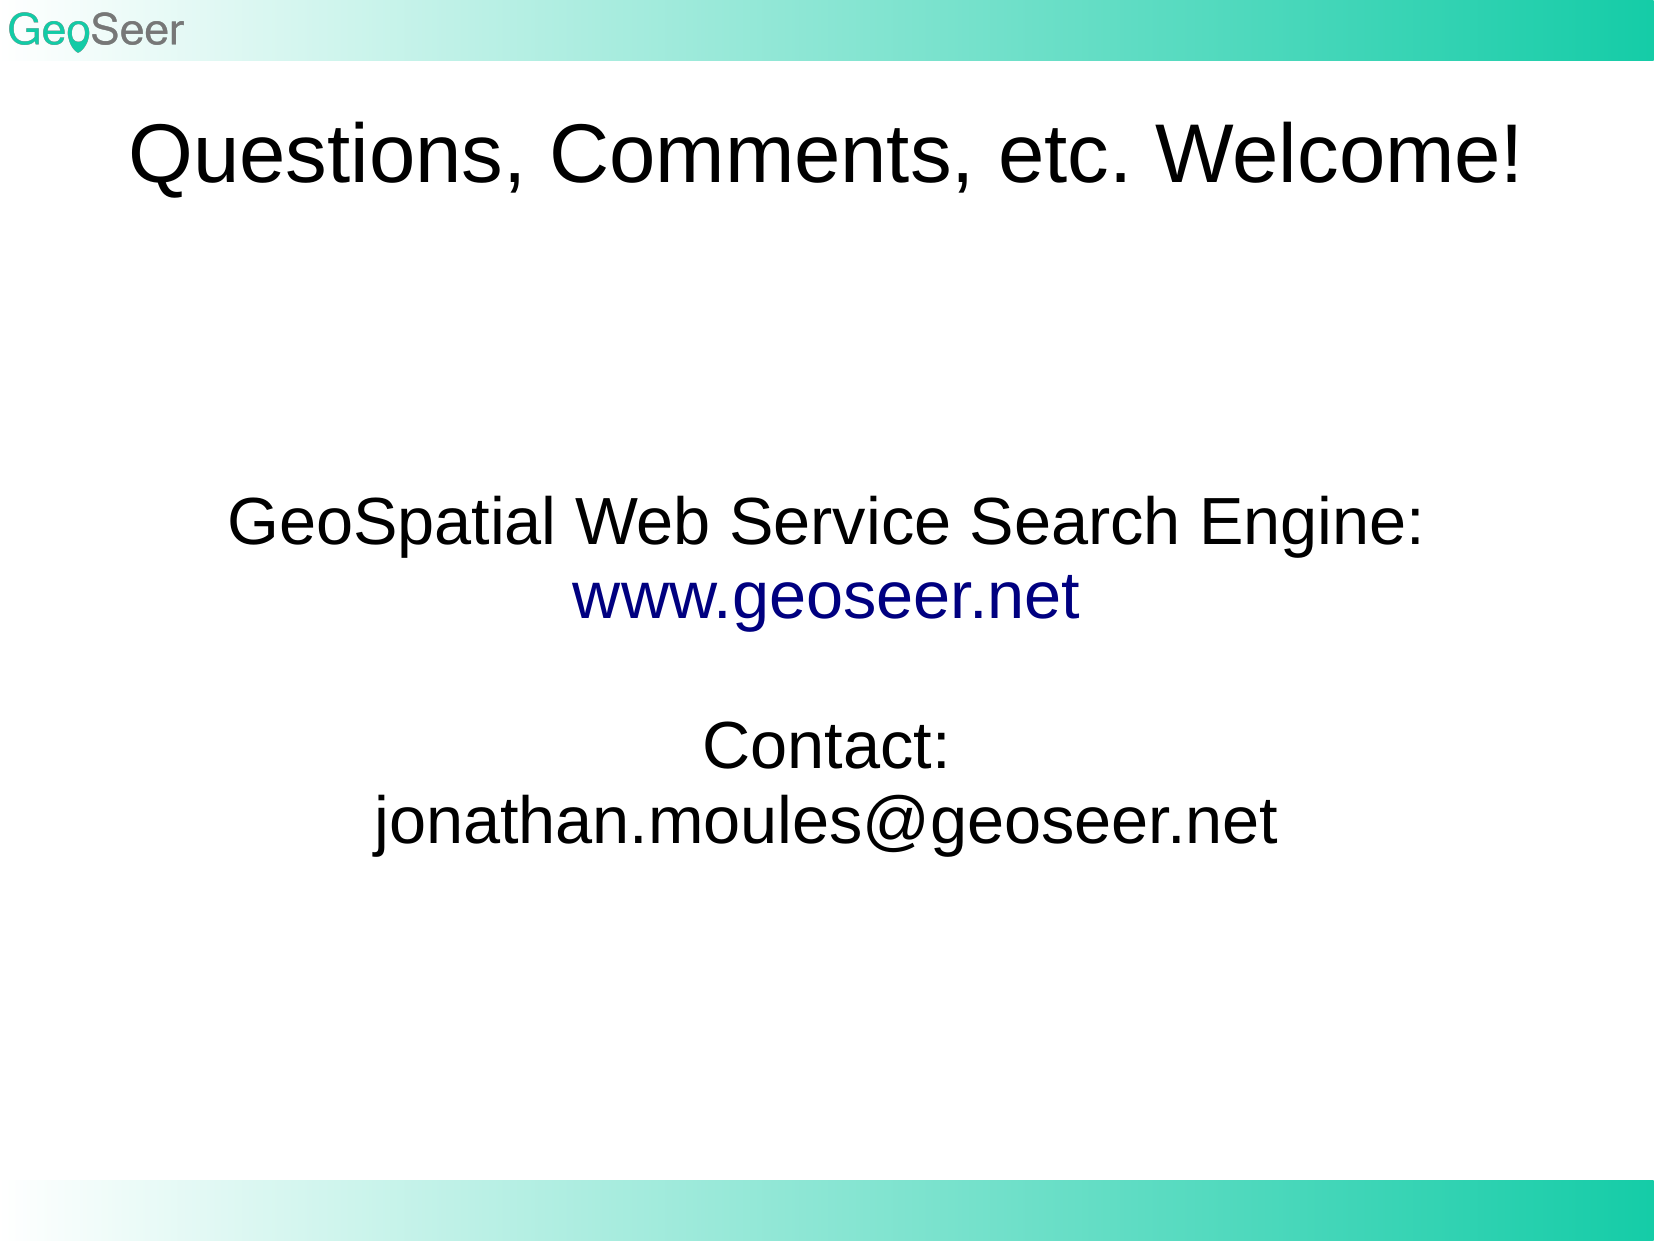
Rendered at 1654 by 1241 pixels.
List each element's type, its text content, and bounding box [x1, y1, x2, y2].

title Questions, Comments, etc. Welcome! [82, 96, 1571, 211]
picture [7, 10, 186, 55]
subtitle GeoSpatial Web Service Search Engine: www.geoseer.net Contact: jonathan.moules@geoseer.net [82, 255, 1571, 1087]
